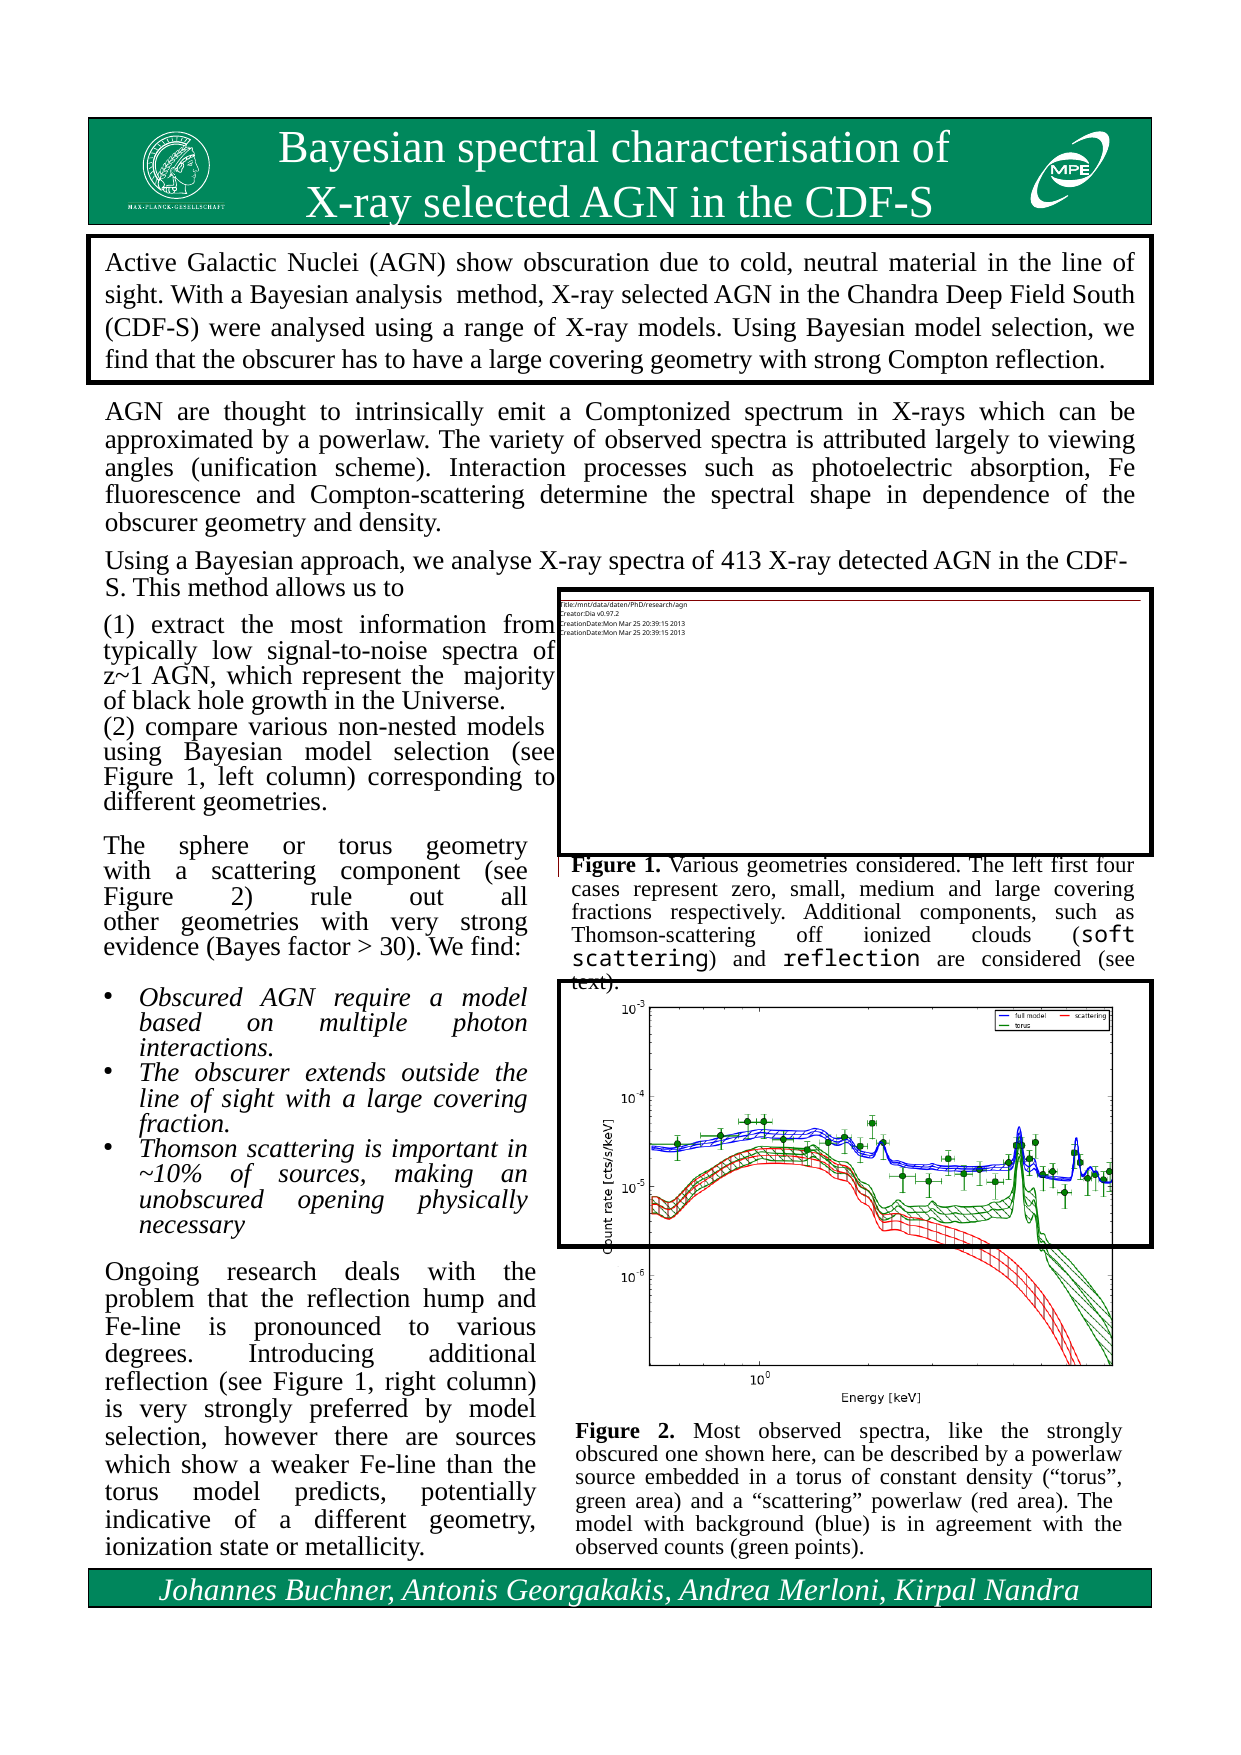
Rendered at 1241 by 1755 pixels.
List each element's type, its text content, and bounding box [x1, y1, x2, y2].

text_box Figure 2. Most observed spectra, like the strongly obscured one shown here, can be described by a powerlaw source embedded in a torus of constant density (“torus”, green area) and a “scattering” powerlaw (red area). The model with background (blue) is in agreement with the observed counts (green points). [559, 1411, 1140, 1568]
text_box (1) extract the most information from typically low signal-to-noise spectra of z~1 AGN, which represent the majority of black hole growth in the Universe. (2) compare various non-nested models using Bayesian model selection (see Figure 1, left column) corresponding to different geometries. [88, 611, 570, 824]
text_box The sphere or torus geometry with a scattering component (see Figure 2) rule out all other geometries with very strong evidence (Bayes factor > 30). We find: Obscured AGN require a model based on multiple photon interactions. The obscurer extends outside the line of sight with a large covering fraction. Thomson scattering is important in ~10% of sources, making an unobscured opening physically necessary [88, 826, 543, 1302]
text_box AGN are thought to intrinsically emit a Comptonized spectrum in X-rays which can be approximated by a powerlaw. The variety of observed spectra is attributed largely to viewing angles (unification scheme). Interaction processes such as photoelectric absorption, Fe fluorescence and Compton-scattering determine the spectral shape in dependence of the obscurer geometry and density. Using a Bayesian approach, we analyse X-ray spectra of 413 X-ray detected AGN in the CDF-S. This method allows us to [88, 390, 1152, 611]
text_box Figure 1. Various geometries considered. The left first four cases represent zero, small, medium and large covering fractions respectively. Additional components, such as Thomson-scattering off ionized clouds (soft scattering) and reflection are considered (see text). [555, 845, 1152, 1003]
picture [127, 131, 225, 210]
picture [596, 1003, 1119, 1244]
text_box Ongoing research deals with the problem that the reflection hump and Fe-line is pronounced to various degrees. Introducing additional reflection (see Figure 1, right column) is very strongly preferred by model selection, however there are sources which show a weaker Fe-line than the torus model predicts, potentially indicative of a different geometry, ionization state or metallicity. [88, 1249, 553, 1570]
picture [561, 611, 1141, 845]
picture [596, 1249, 1119, 1411]
text_box Bayesian spectral characterisation of X-ray selected AGN in the CDF-S [161, 117, 1079, 228]
text_box Johannes Buchner, Antonis Georgakakis, Andrea Merloni, Kirpal Nandra [88, 1569, 1152, 1607]
text_box [88, 118, 161, 225]
picture [1030, 131, 1110, 209]
text_box Active Galactic Nuclei (AGN) show obscuration due to cold, neutral material in the line of sight. With a Bayesian analysis method, X-ray selected AGN in the Chandra Deep Field South (CDF-S) were analysed using a range of X-ray models. Using Bayesian model selection, we find that the obscurer has to have a large covering geometry with strong Compton reflection. [88, 236, 1152, 383]
text_box [1079, 118, 1152, 225]
